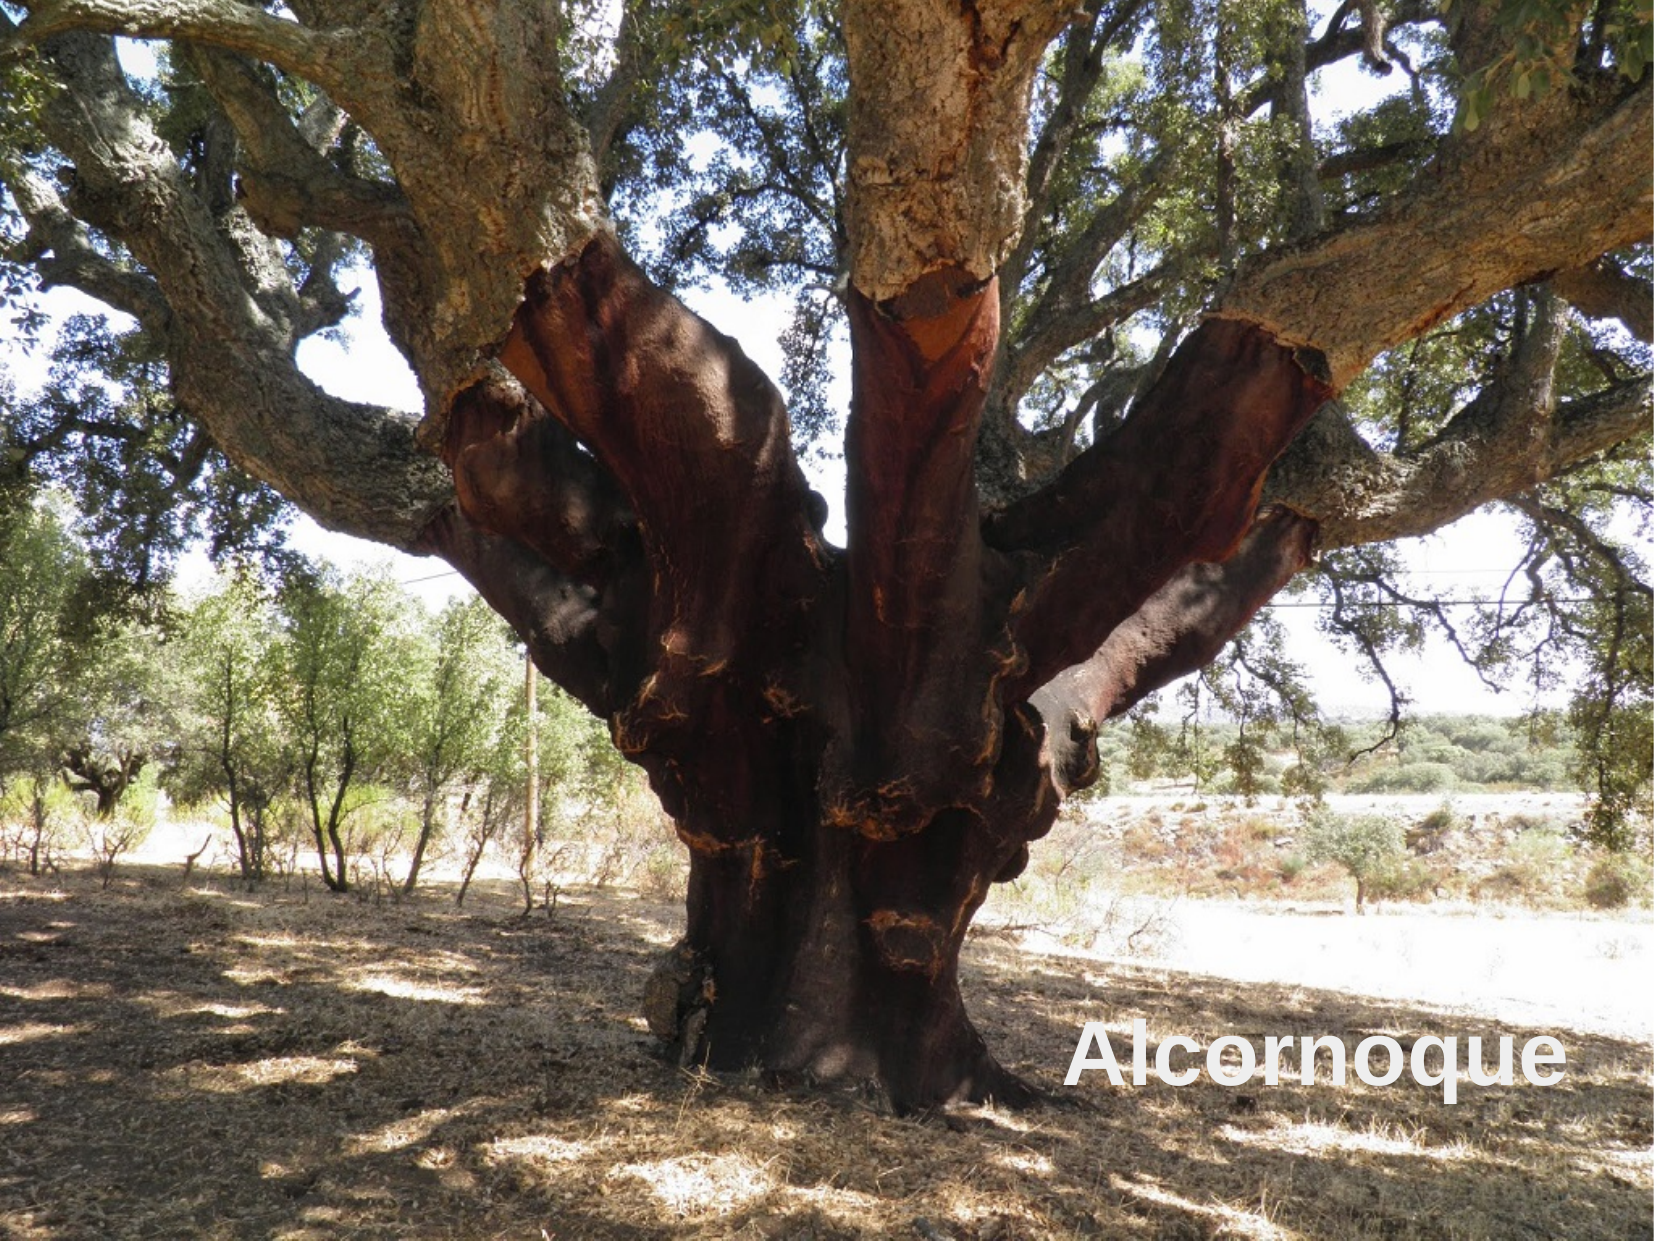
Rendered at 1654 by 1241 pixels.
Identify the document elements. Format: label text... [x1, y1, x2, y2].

picture [0, 0, 1654, 1241]
title Alcornoque [82, 950, 1571, 1158]
